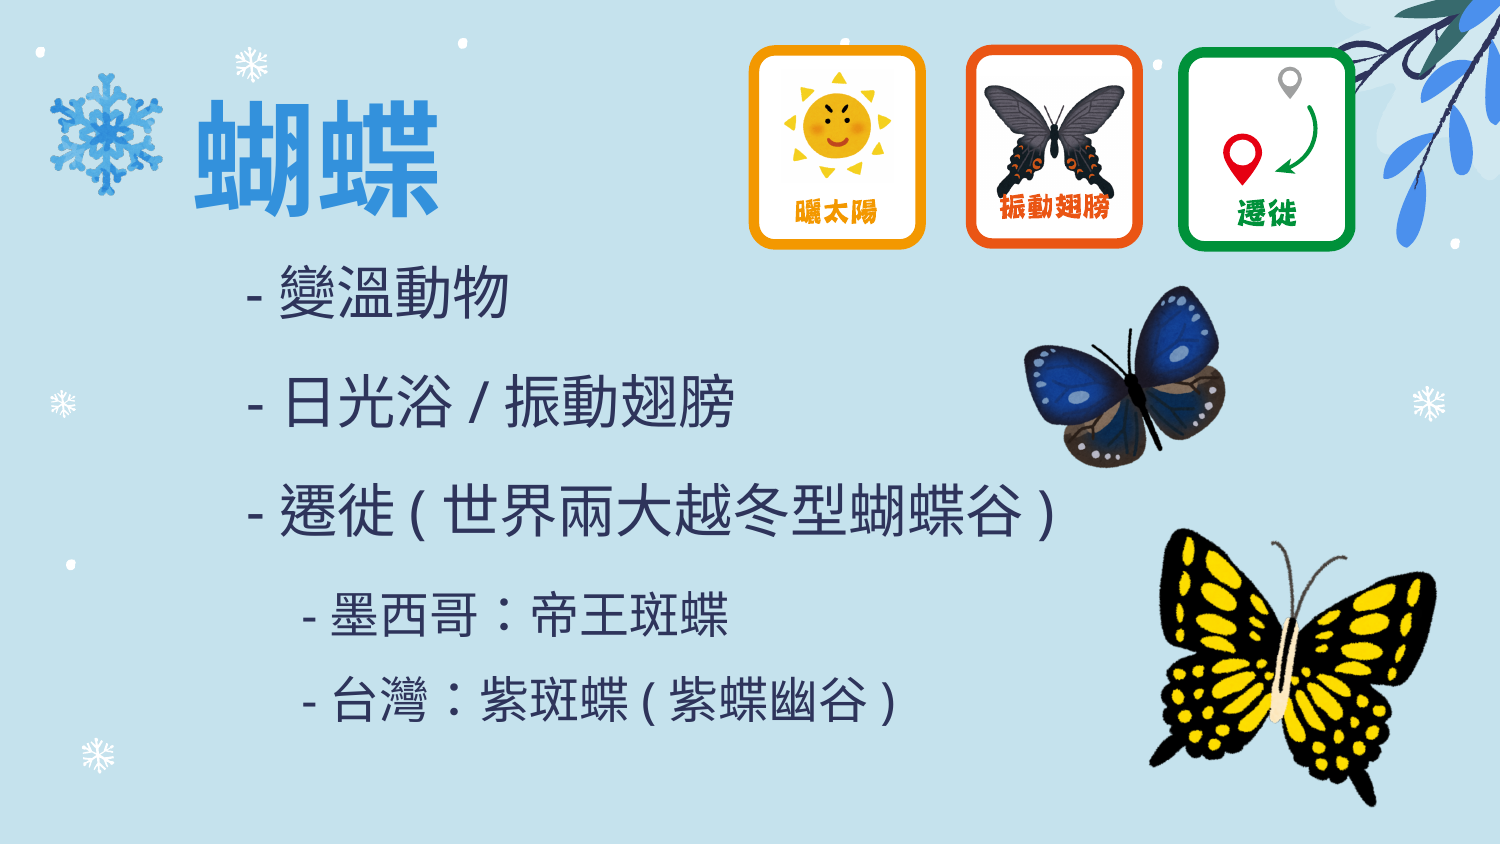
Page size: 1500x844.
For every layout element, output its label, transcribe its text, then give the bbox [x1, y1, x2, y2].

text_box -遷徙(世界兩大越冬型蝴蝶谷) [231, 459, 1093, 553]
picture [1116, 505, 1452, 825]
picture [1178, 46, 1356, 252]
text_box -變溫動物 [230, 240, 1167, 335]
text_box -日光浴/振動翅膀 [231, 349, 1004, 444]
title 蝴蝶 [176, 66, 617, 214]
picture [1000, 256, 1267, 515]
picture [965, 44, 1143, 250]
picture [38, 66, 177, 204]
text_box -墨西哥：帝王斑蝶 [286, 568, 838, 634]
text_box -台灣：紫斑蝶(紫蝶幽谷) [286, 653, 1026, 719]
picture [748, 44, 926, 250]
